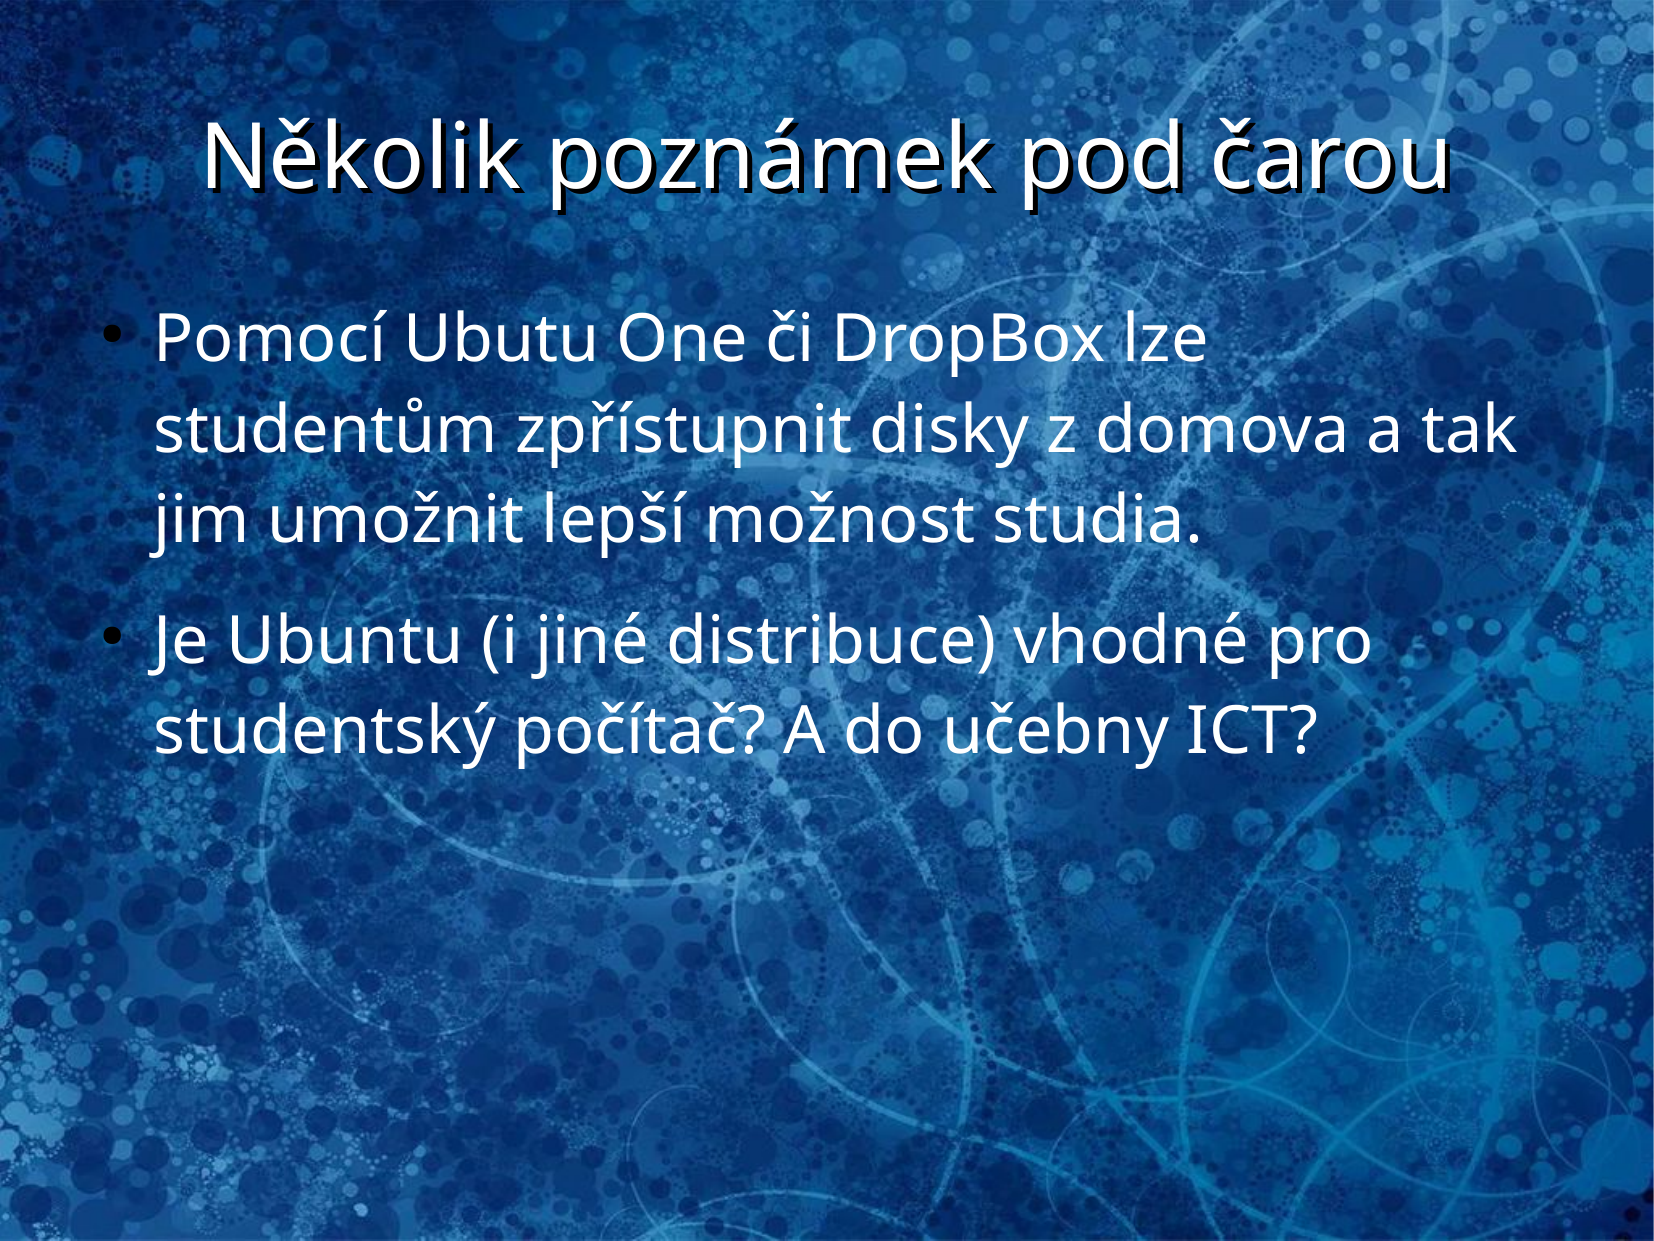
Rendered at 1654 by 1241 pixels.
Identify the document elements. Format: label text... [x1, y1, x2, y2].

title Několik poznámek pod čarou [82, 56, 1571, 250]
picture [0, 0, 1654, 1241]
list Pomocí Ubutu One či DropBox lze studentům zpřístupnit disky z domova a tak jim umožnit lepší možnost studia. Je Ubuntu (i jiné distribuce) vhodné pro studentský počítač? A do učebny ICT? [82, 290, 1571, 1094]
